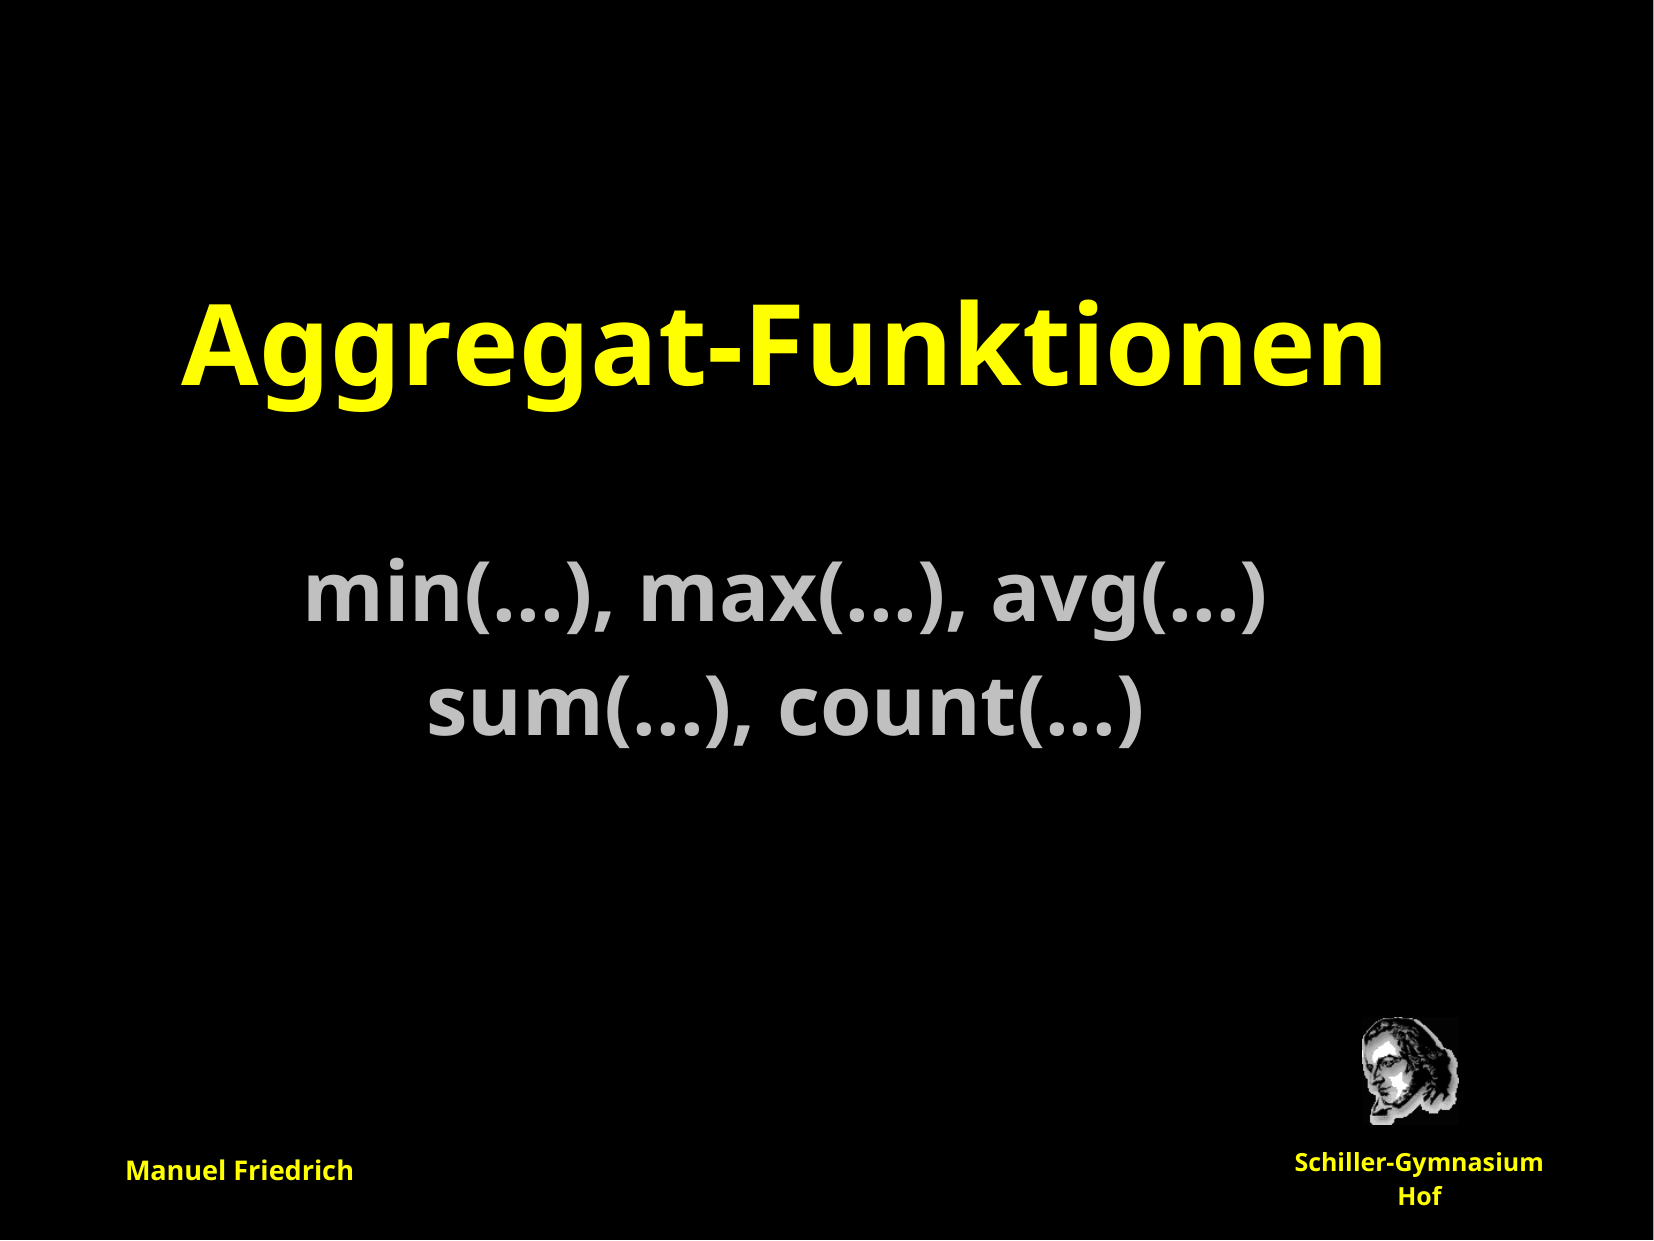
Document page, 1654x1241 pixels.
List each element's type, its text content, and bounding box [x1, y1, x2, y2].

text_box Manuel Friedrich [124, 1151, 357, 1185]
text_box Schiller-Gymnasium Hof [1294, 1145, 1549, 1206]
picture [1362, 1017, 1459, 1125]
text_box Aggregat-Funktionen min(...), max(...), avg(...) sum(...), count(...) [181, 265, 1409, 901]
